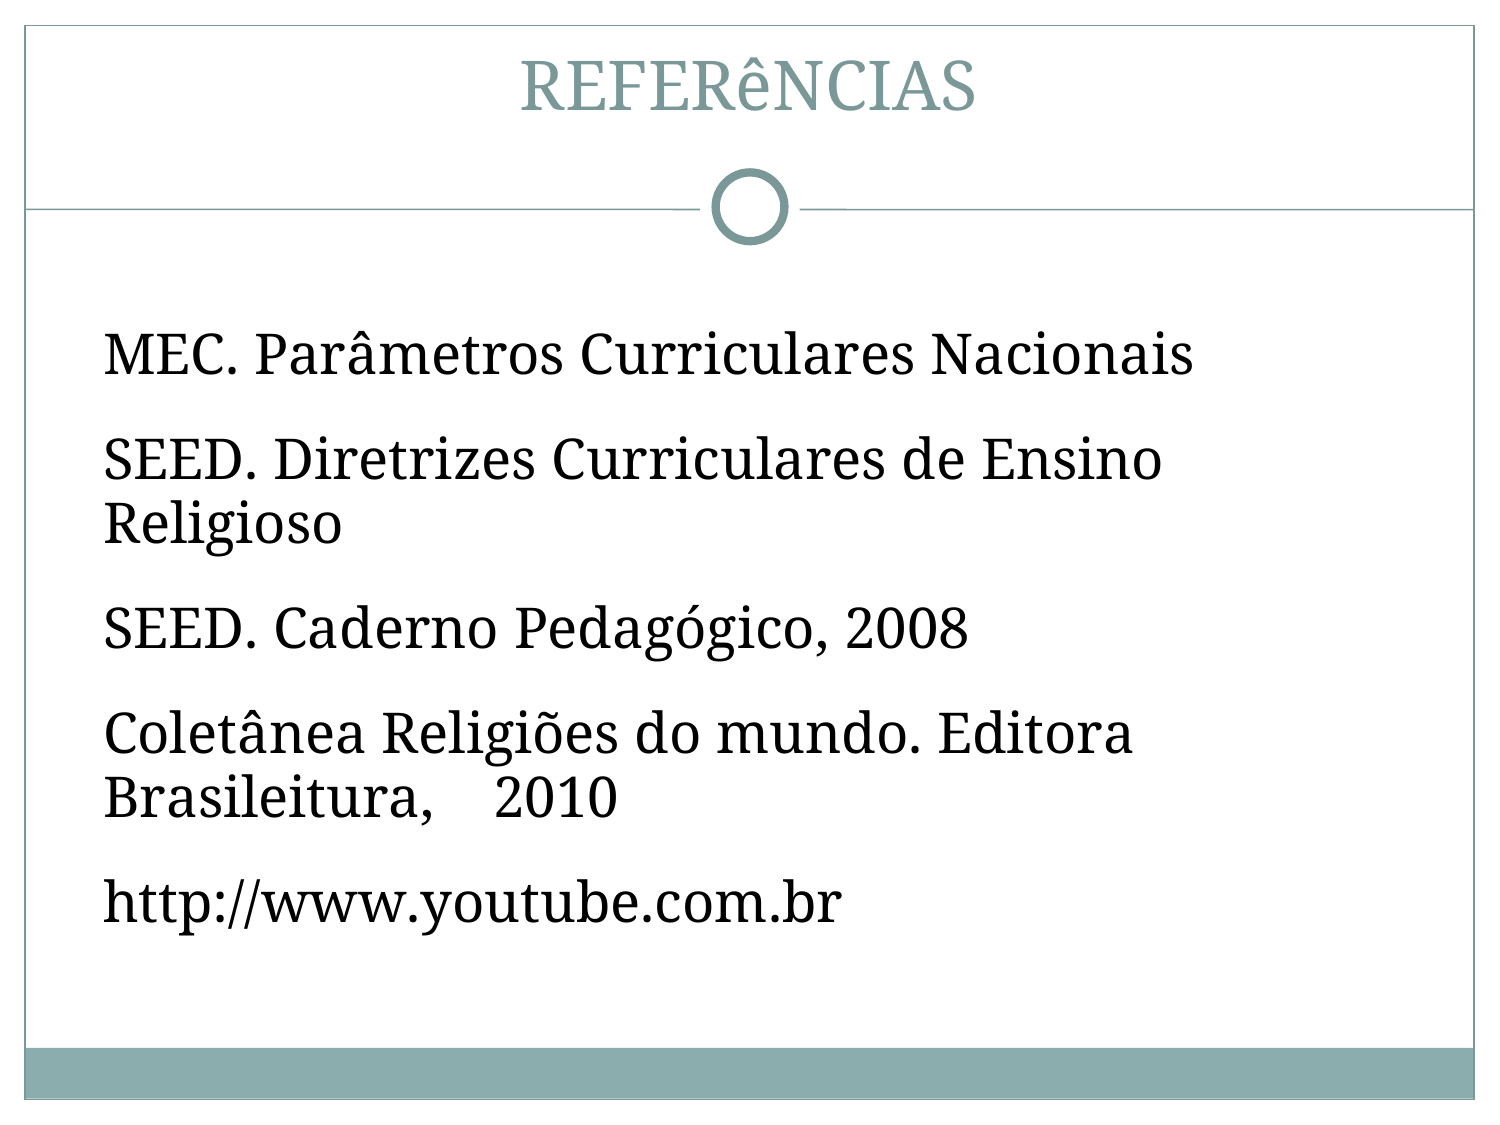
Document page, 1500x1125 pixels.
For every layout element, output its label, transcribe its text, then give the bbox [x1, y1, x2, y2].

text_box MEC. Parâmetros Curriculares Nacionais SEED. Diretrizes Curriculares de Ensino Religioso SEED. Caderno Pedagógico, 2008 Coletânea Religiões do mundo. Editora Brasileitura, 2010 http://www.youtube.com.br [88, 316, 1418, 879]
text_box REFERêNCIAS [49, 37, 1450, 162]
